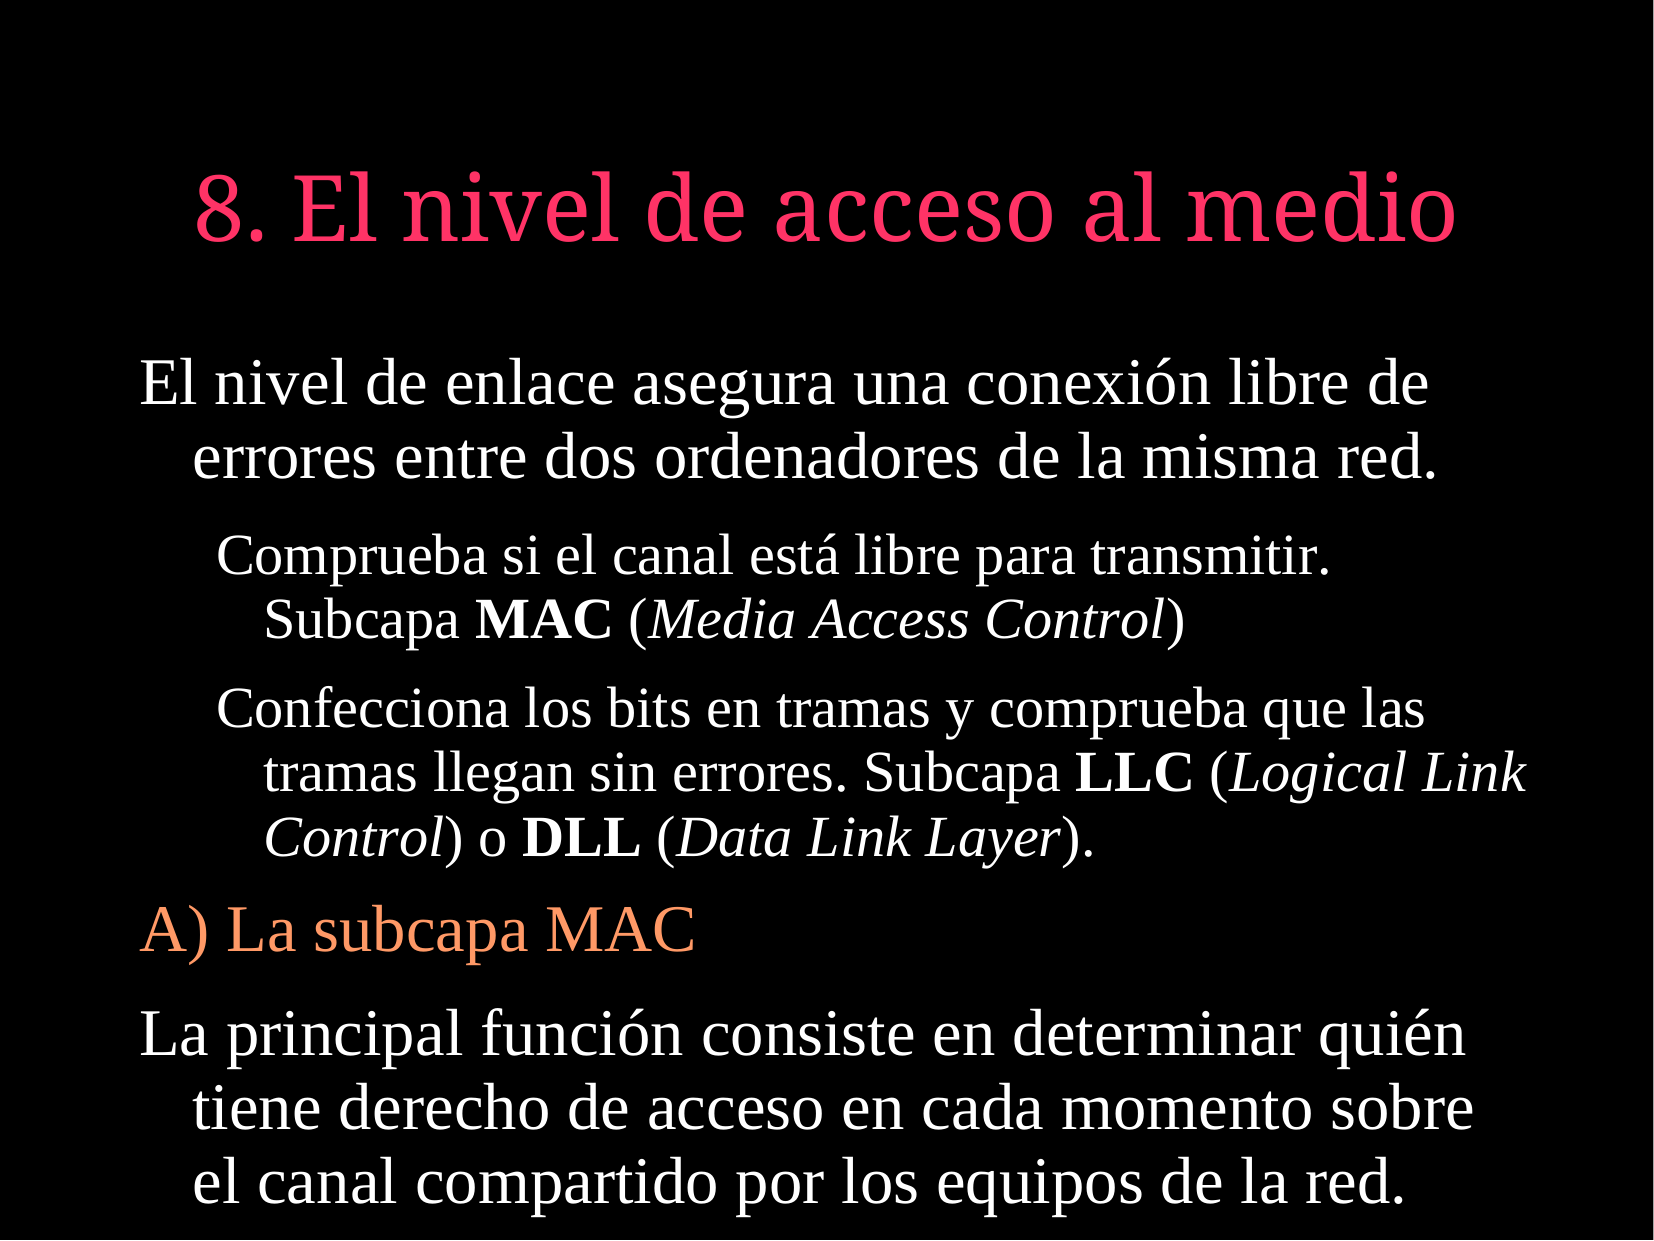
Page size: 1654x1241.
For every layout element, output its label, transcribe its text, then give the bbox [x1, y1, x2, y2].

title 8. El nivel de acceso al medio [121, 102, 1534, 311]
list El nivel de enlace asegura una conexión libre de errores entre dos ordenadores de la misma red. Comprueba si el canal está libre para transmitir. Subcapa MAC (Media Access Control) Confecciona los bits en tramas y comprueba que las tramas llegan sin errores. Subcapa LLC (Logical Link Control) o DLL (Data Link Layer). A) La subcapa MAC La principal función consiste en determinar quién tiene derecho de acceso en cada momento sobre el canal compartido por los equipos de la red. [121, 344, 1534, 1226]
